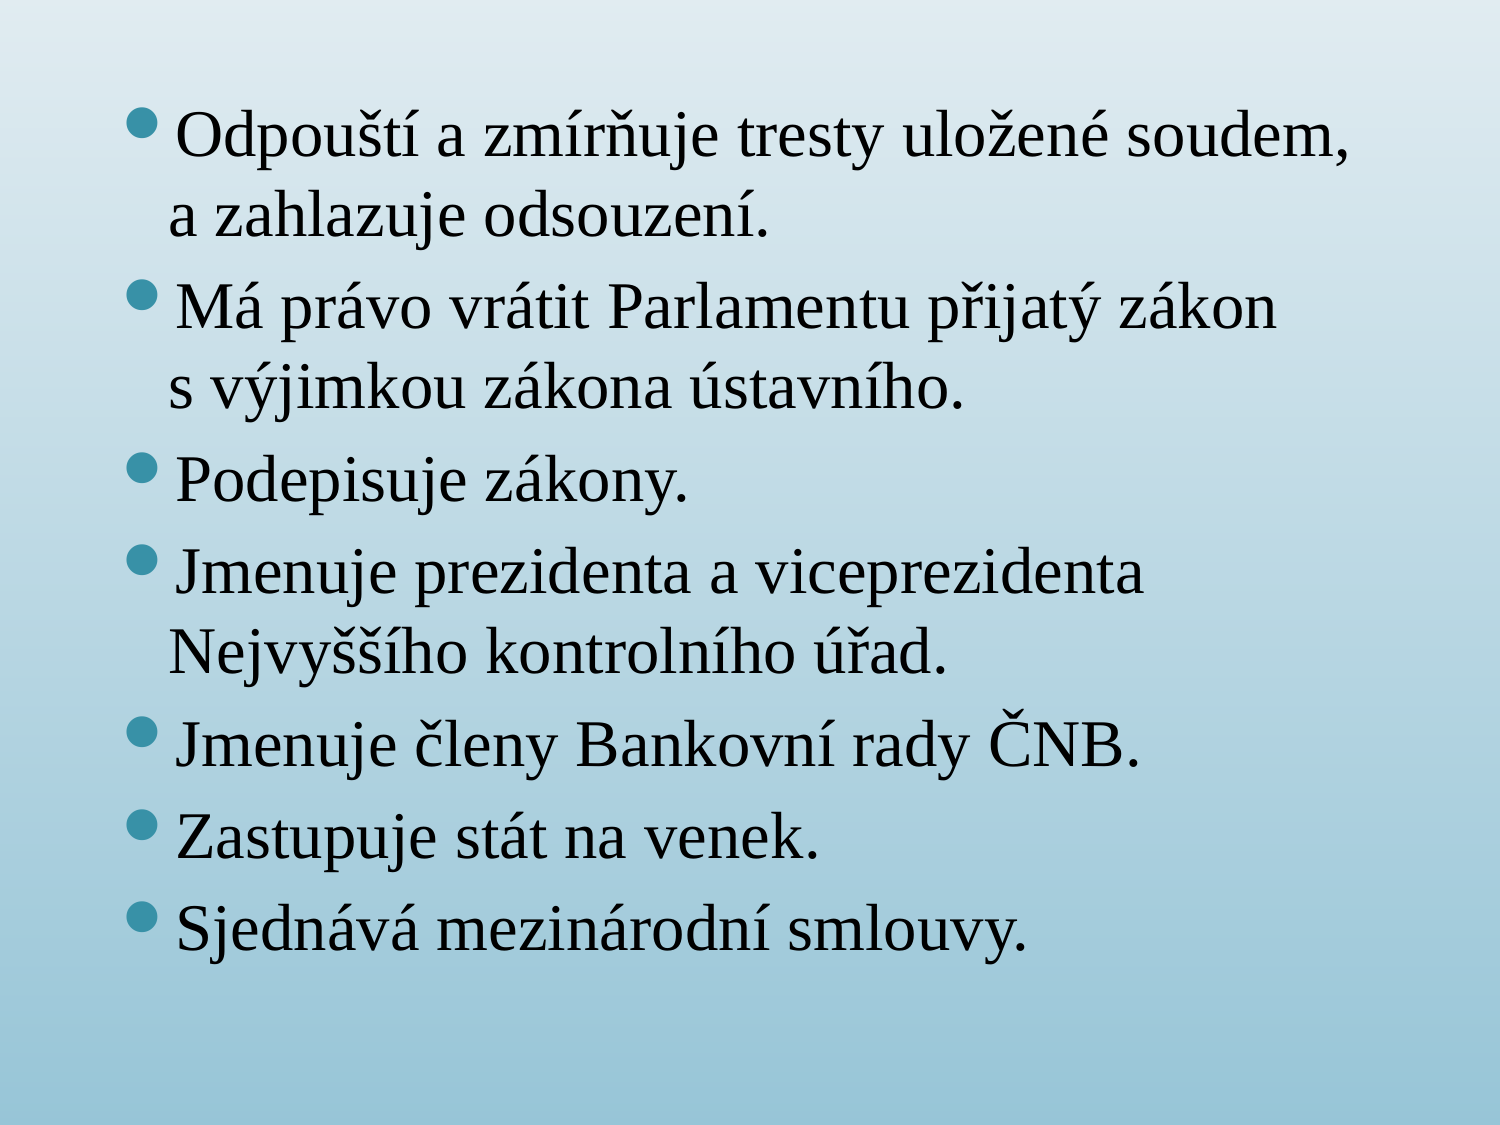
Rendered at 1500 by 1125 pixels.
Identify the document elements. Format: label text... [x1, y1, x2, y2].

list Odpouští a zmírňuje tresty uložené soudem, a zahlazuje odsouzení. Má právo vrátit Parlamentu přijatý zákon s výjimkou zákona ústavního. Podepisuje zákony. Jmenuje prezidenta a viceprezidenta Nejvyššího kontrolního úřad. Jmenuje členy Bankovní rady ČNB. Zastupuje stát na venek. Sjednává mezinárodní smlouvy. [93, 82, 1466, 1065]
